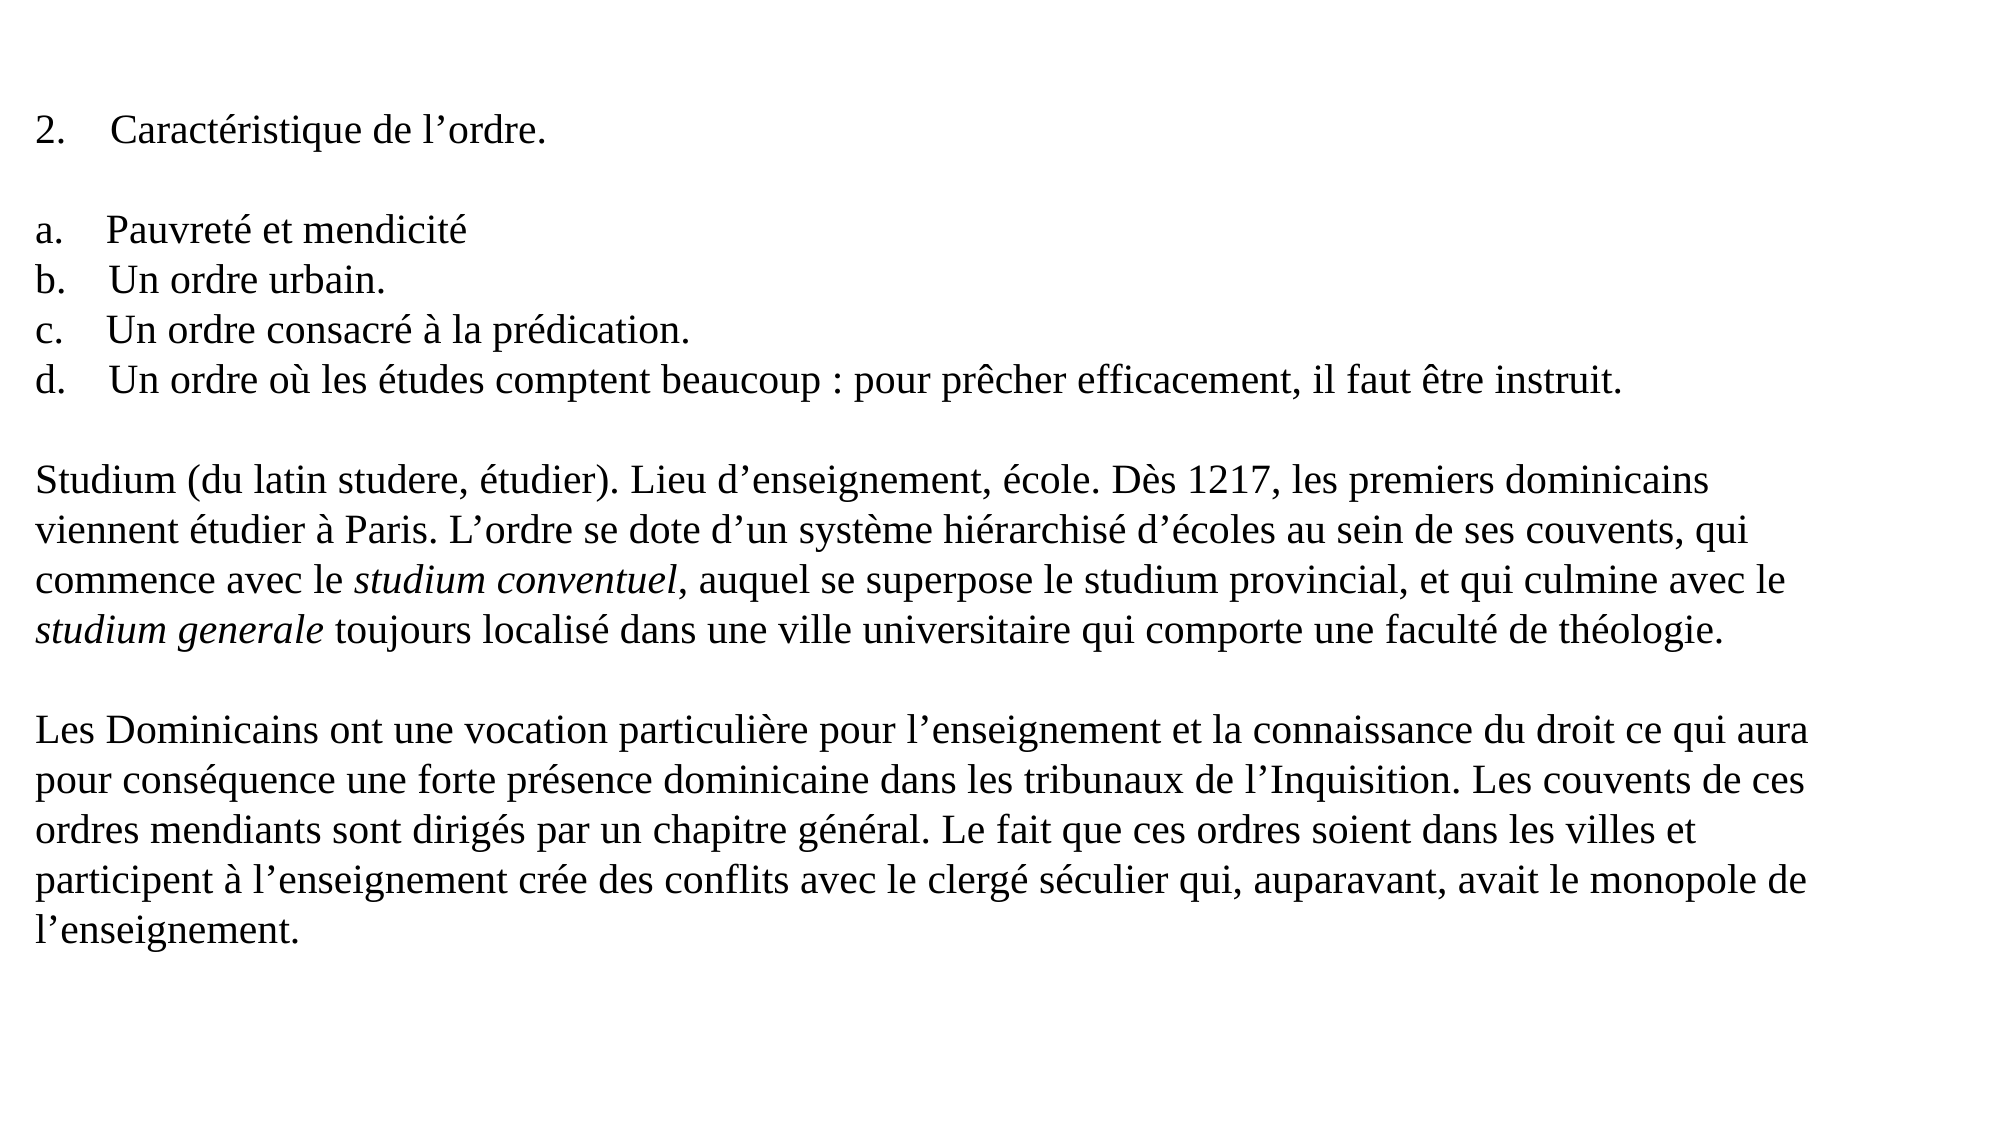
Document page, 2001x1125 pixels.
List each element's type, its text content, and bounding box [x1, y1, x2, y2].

text_box Caractéristique de l’ordre. a. Pauvreté et mendicité b. Un ordre urbain. c. Un ordre consacré à la prédication. d. Un ordre où les études comptent beaucoup : pour prêcher efficacement, il faut être instruit. Studium (du latin studere, étudier). Lieu d’enseignement, école. Dès 1217, les premiers dominicains viennent étudier à Paris. L’ordre se dote d’un système hiérarchisé d’écoles au sein de ses couvents, qui commence avec le studium conventuel, auquel se superpose le studium provincial, et qui culmine avec le studium generale toujours localisé dans une ville universitaire qui comporte une faculté de théologie. Les Dominicains ont une vocation particulière pour l’enseignement et la connaissance du droit ce qui aura pour conséquence une forte présence dominicaine dans les tribunaux de l’Inquisition. Les couvents de ces ordres mendiants sont dirigés par un chapitre général. Le fait que ces ordres soient dans les villes et participent à l’enseignement crée des conflits avec le clergé séculier qui, auparavant, avait le monopole de l’enseignement. [20, 94, 1879, 1018]
